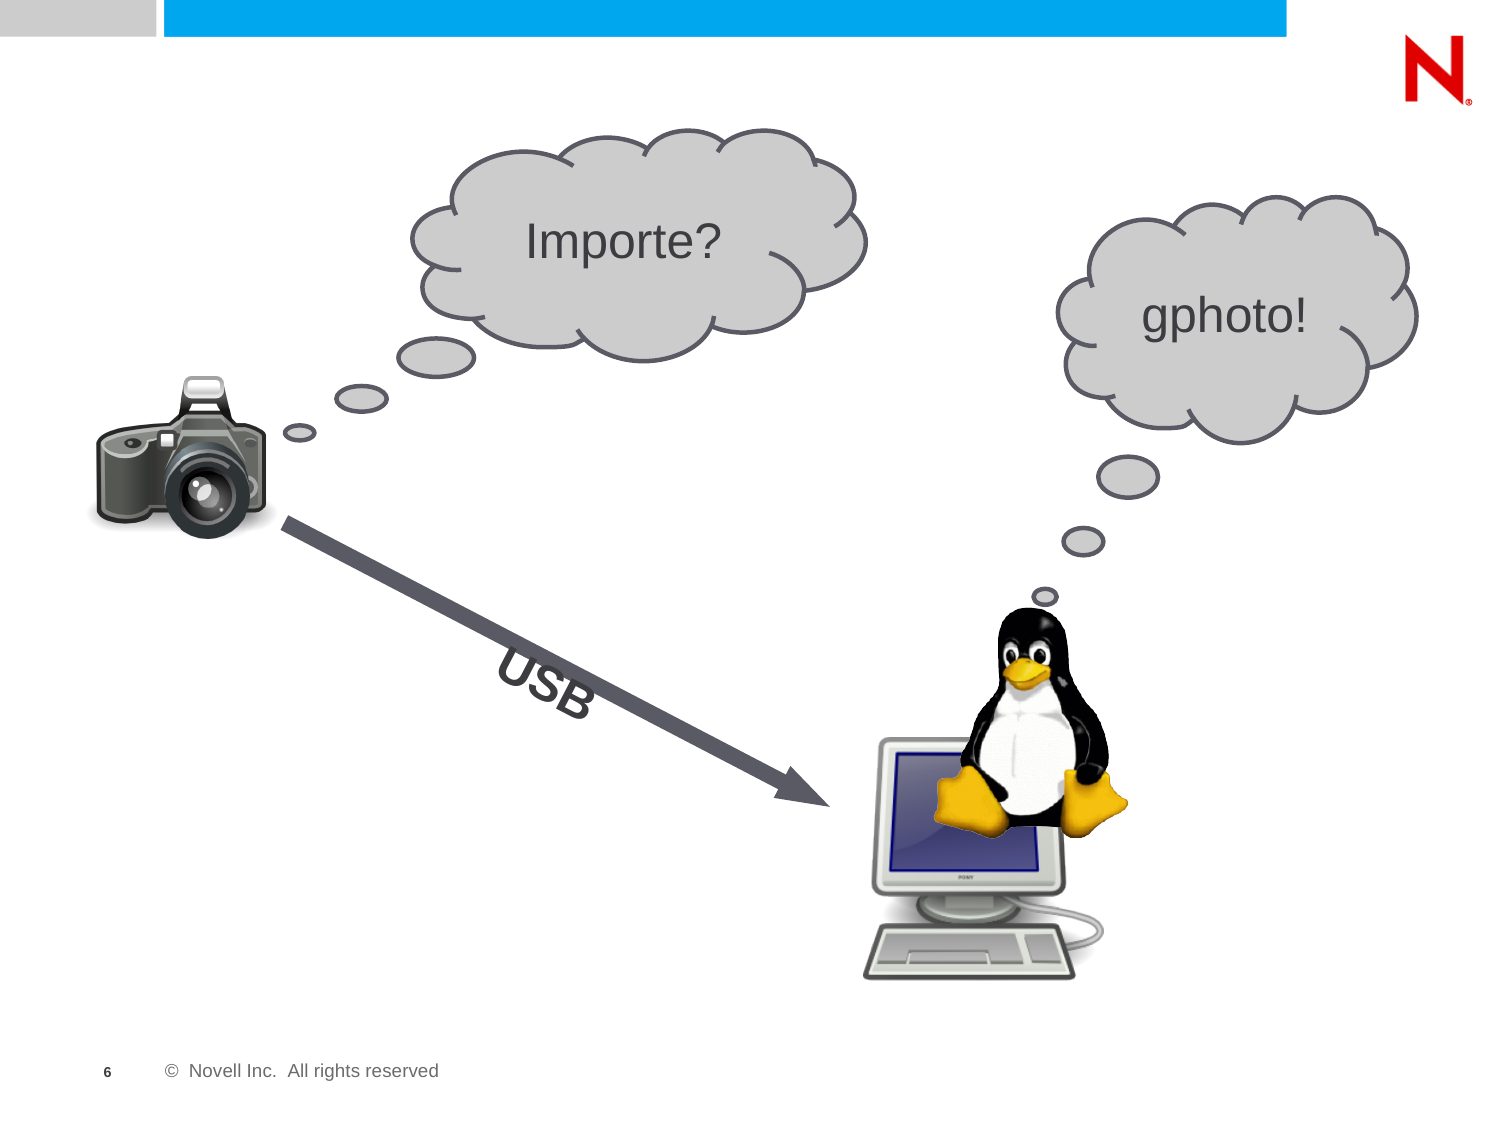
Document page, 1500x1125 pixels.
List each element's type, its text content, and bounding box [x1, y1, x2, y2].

text_box gphoto! [1033, 588, 1057, 605]
picture [1403, 32, 1473, 107]
text_box Importe? [398, 338, 475, 377]
text_box gphoto! [1098, 456, 1159, 498]
picture [863, 596, 1134, 981]
text_box Importe? [412, 130, 866, 362]
picture [84, 376, 278, 540]
text_box Importe? [285, 425, 315, 441]
text_box gphoto! [1057, 197, 1417, 444]
text_box Importe? [336, 385, 387, 412]
text_box gphoto! [1063, 527, 1104, 556]
